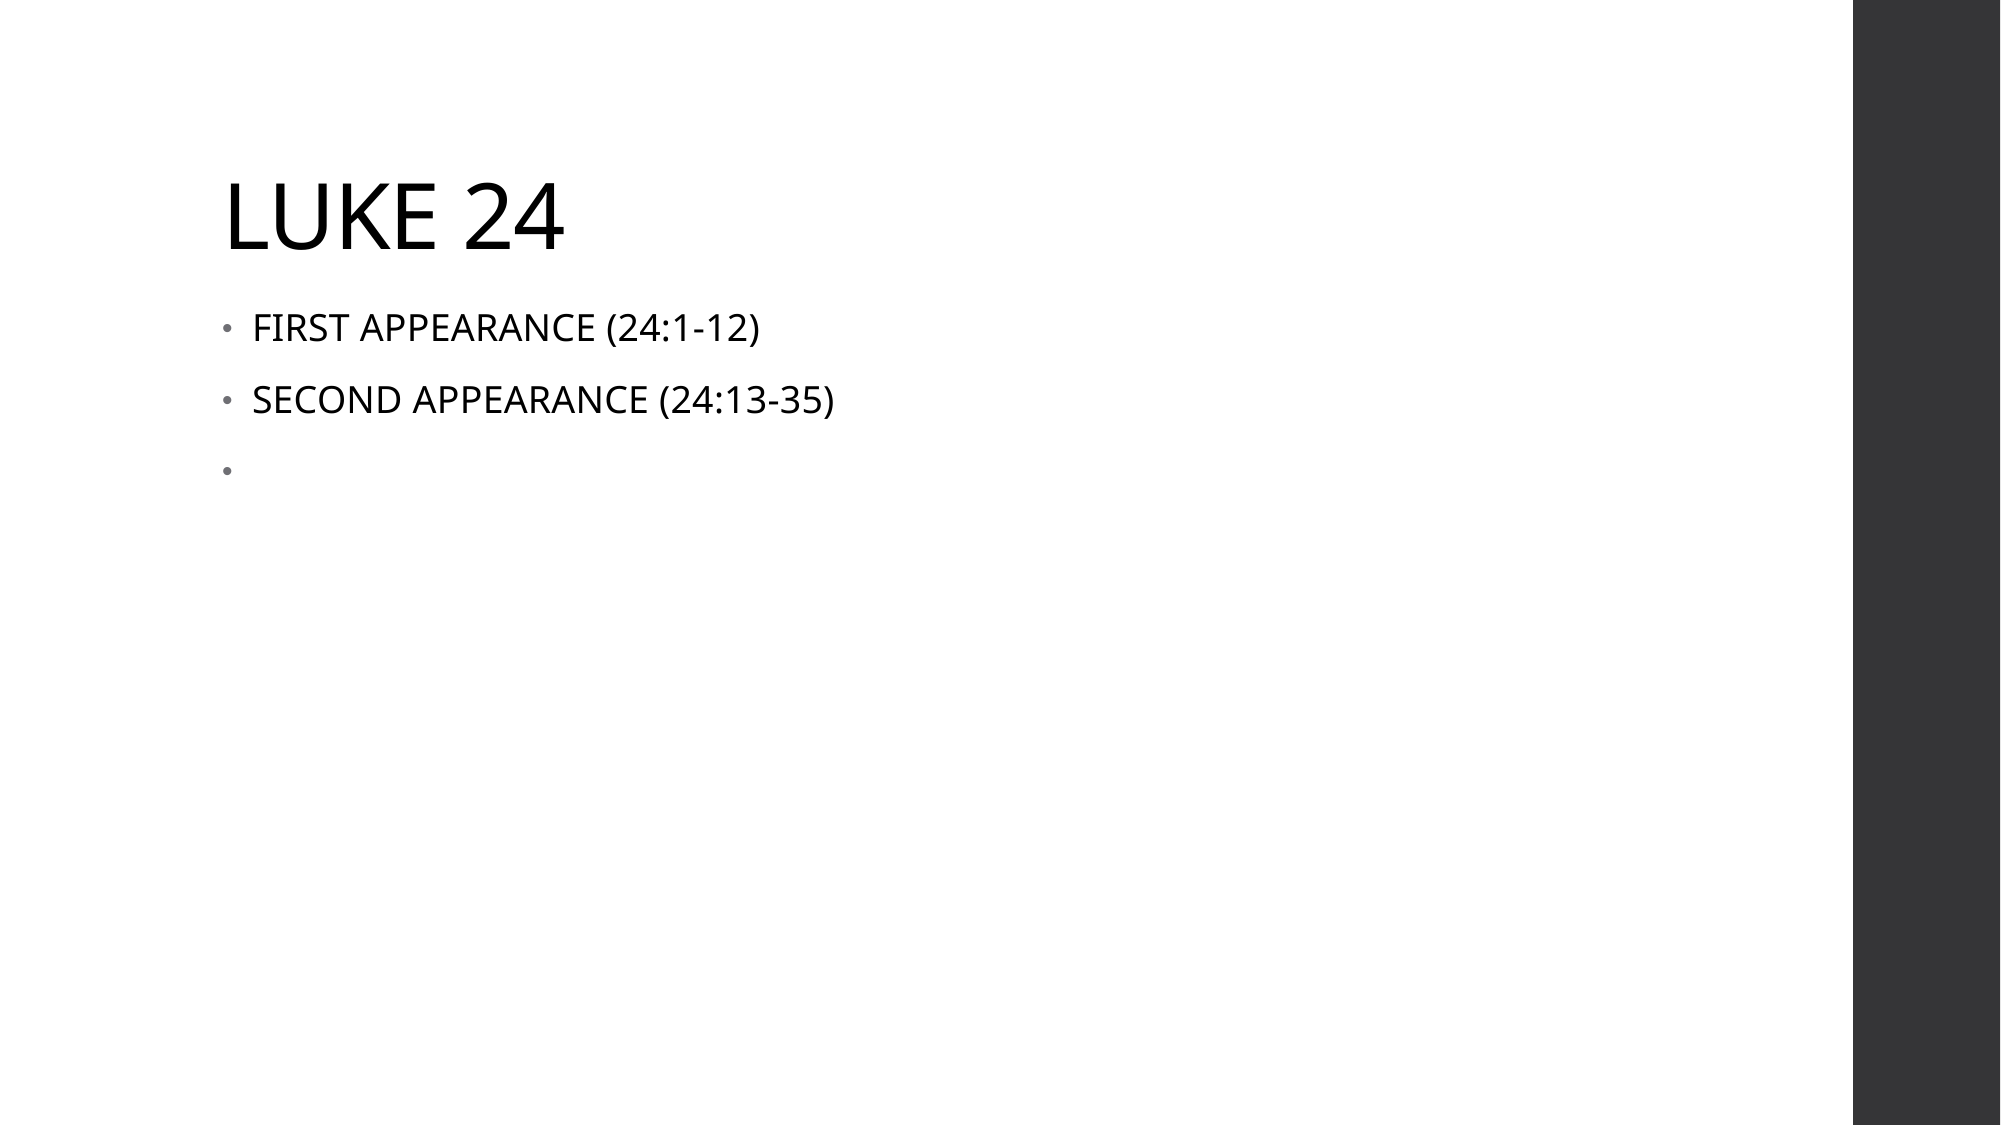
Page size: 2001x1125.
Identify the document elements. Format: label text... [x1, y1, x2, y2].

list FIRST APPEARANCE (24:1-12) SECOND APPEARANCE (24:13-35) [206, 299, 1617, 1014]
title LUKE 24 [206, 60, 1797, 278]
